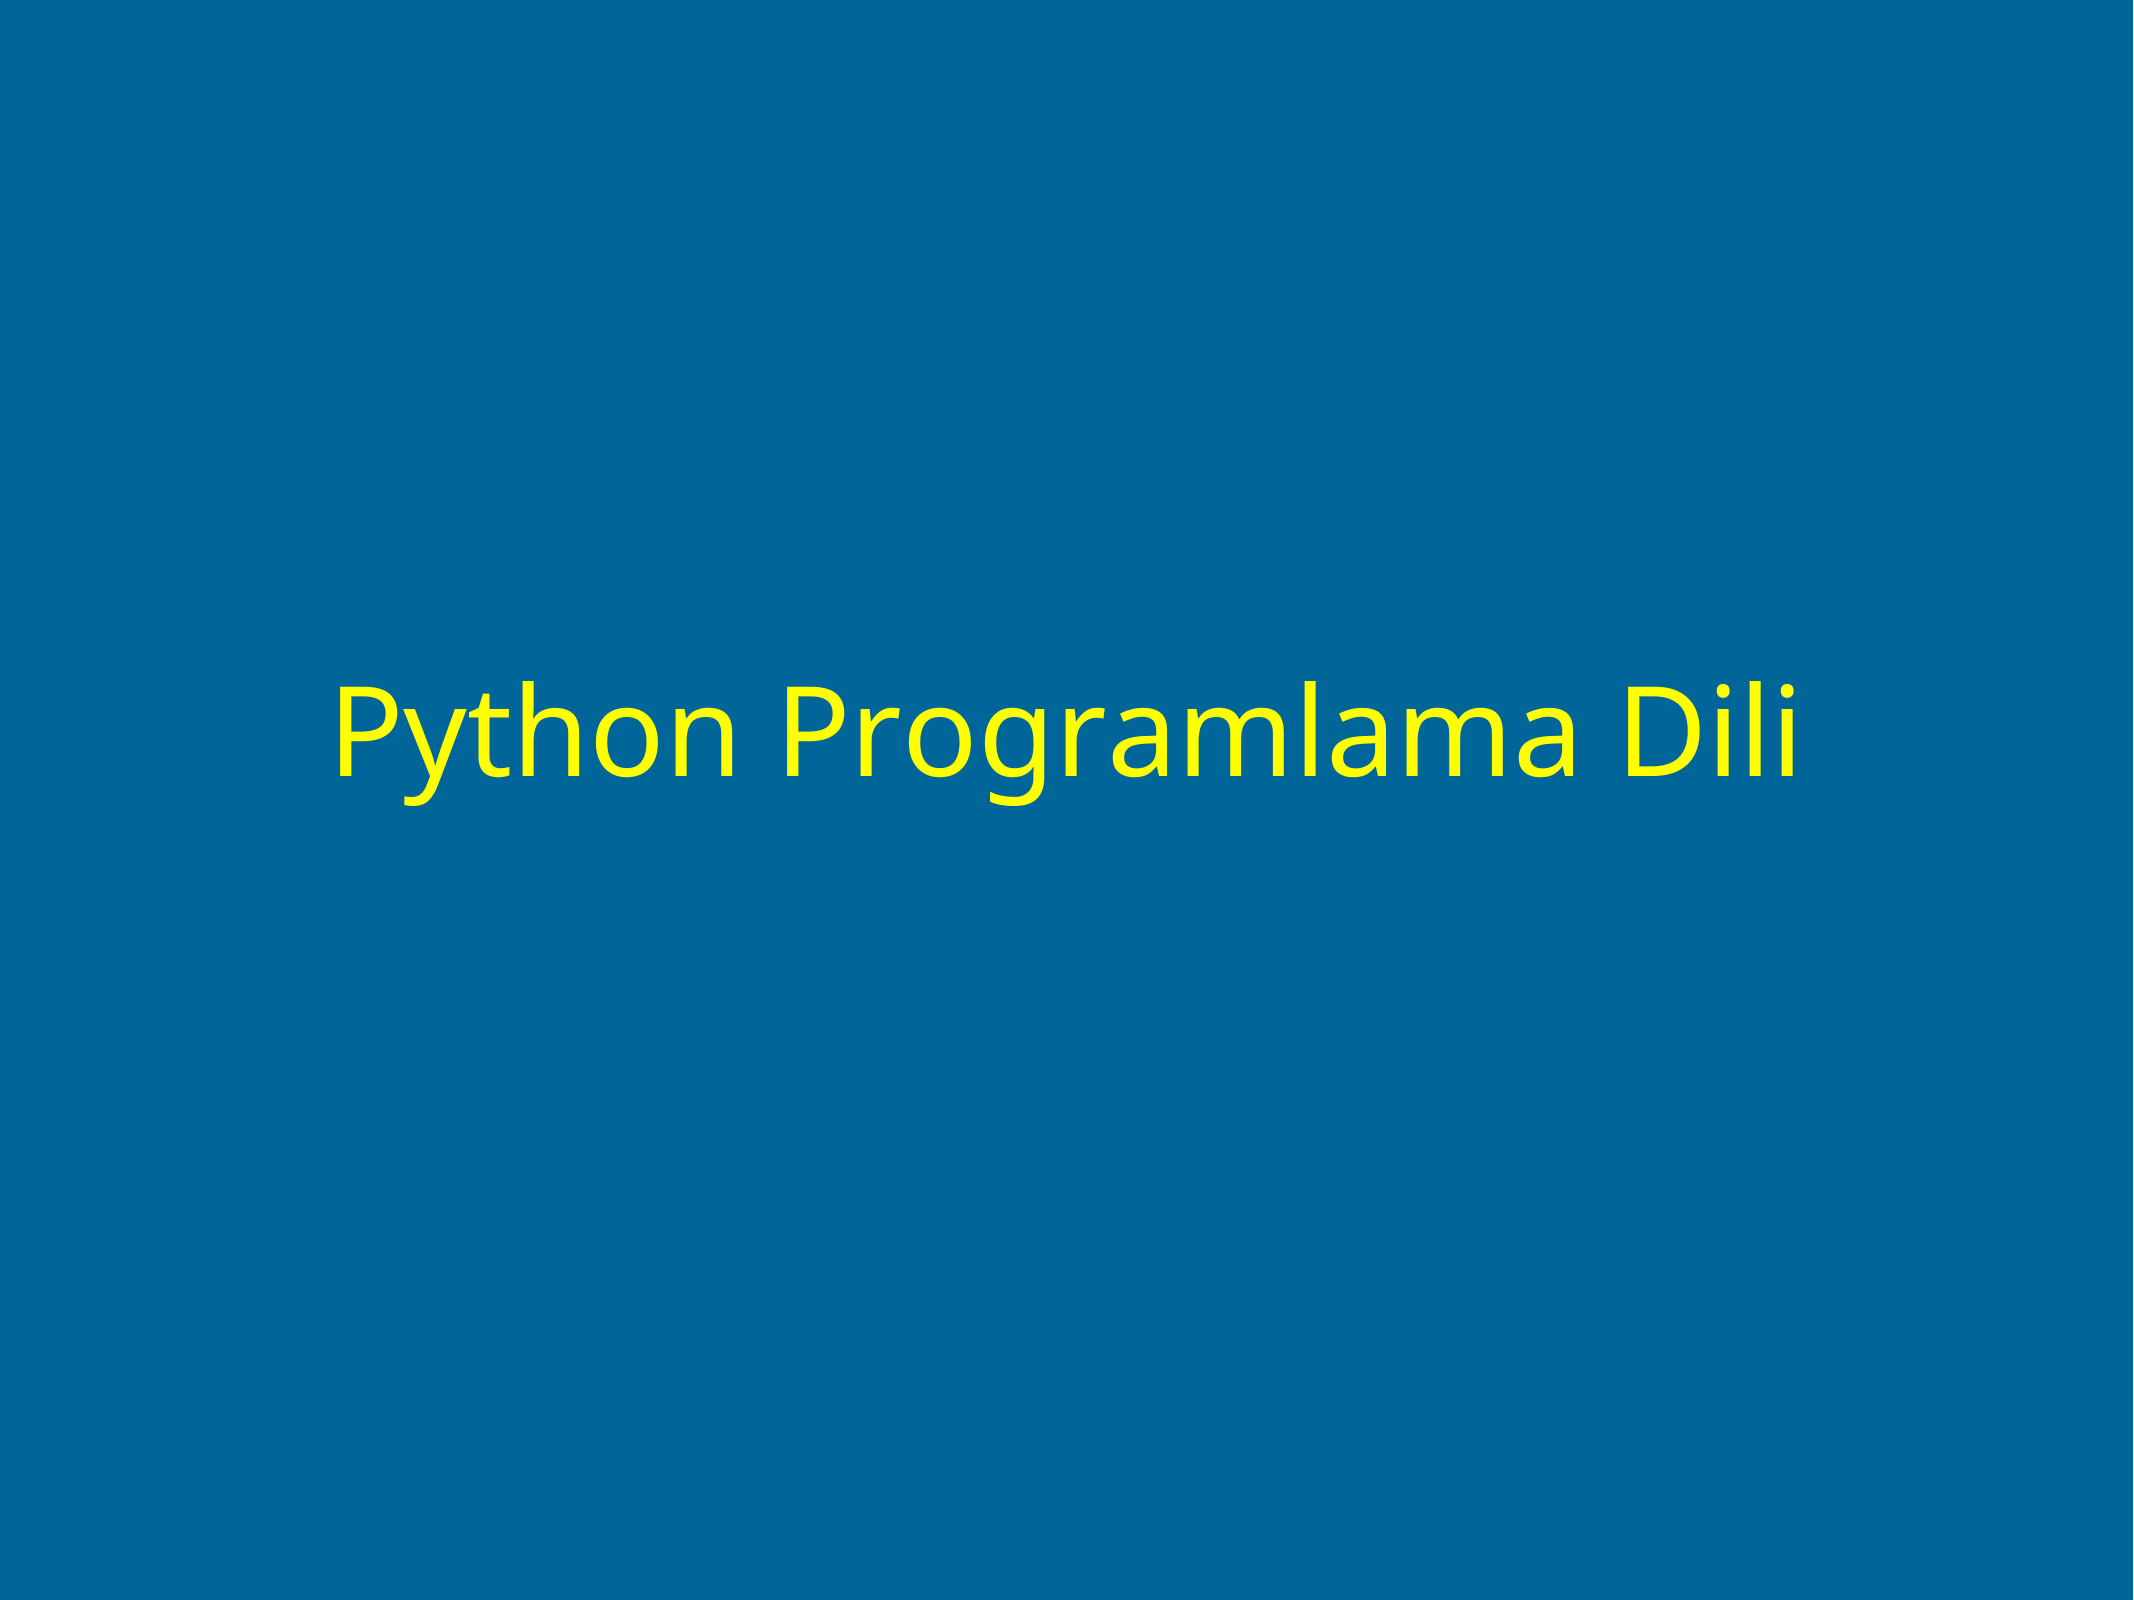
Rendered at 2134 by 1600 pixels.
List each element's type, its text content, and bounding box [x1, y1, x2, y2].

title Python Programlama Dili [208, 268, 1925, 811]
